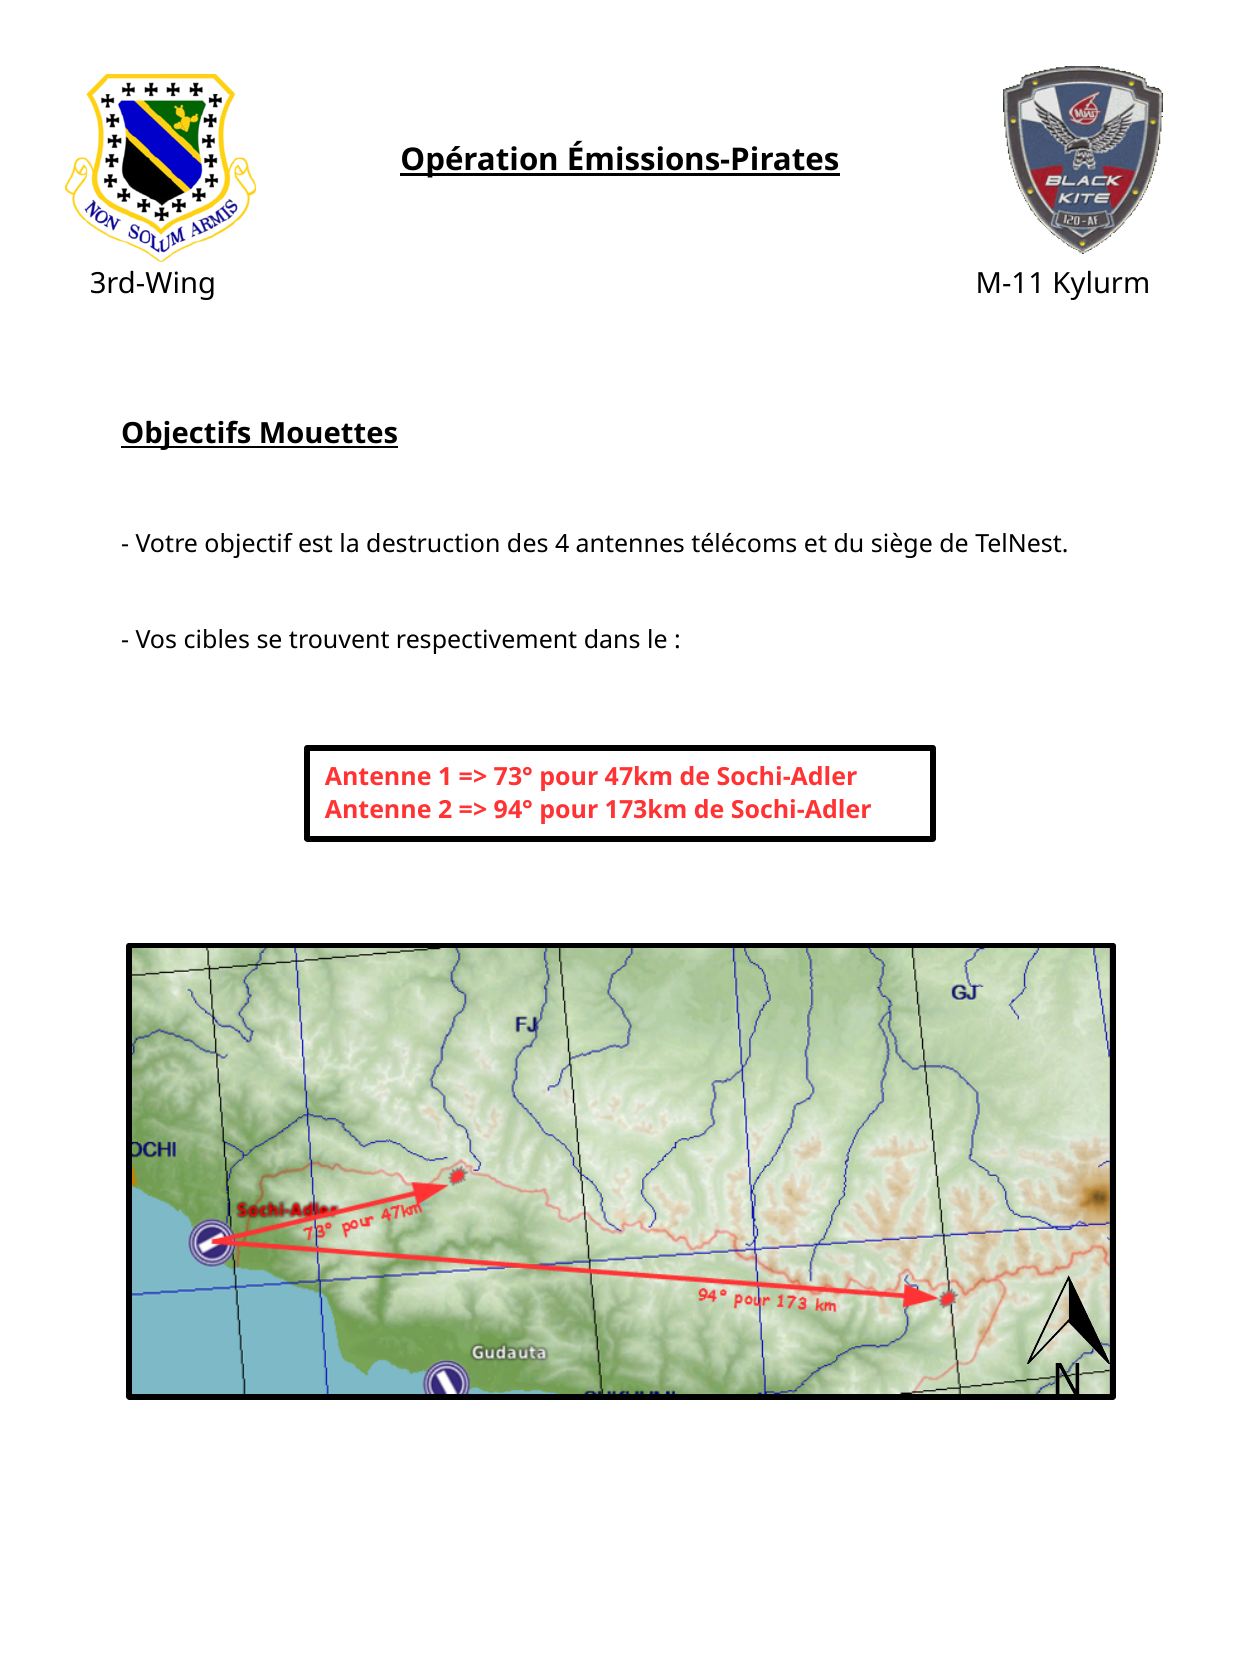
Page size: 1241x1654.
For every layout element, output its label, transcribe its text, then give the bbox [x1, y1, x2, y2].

title Opération Émissions-Pirates 3rd-Wing M-11 Kylurm [62, 41, 1179, 313]
text_box Objectifs Mouettes [106, 405, 426, 461]
text_box - Vos cibles se trouvent respectivement dans le : [106, 614, 709, 700]
text_box - Votre objectif est la destruction des 4 antennes télécoms et du siège de TelNest. [106, 517, 1123, 638]
picture [132, 948, 1111, 1394]
picture [1003, 66, 1163, 254]
picture [65, 74, 256, 263]
text_box Antenne 1 => 73° pour 47km de Sochi-Adler Antenne 2 => 94° pour 173km de Sochi-Adler [307, 747, 934, 839]
